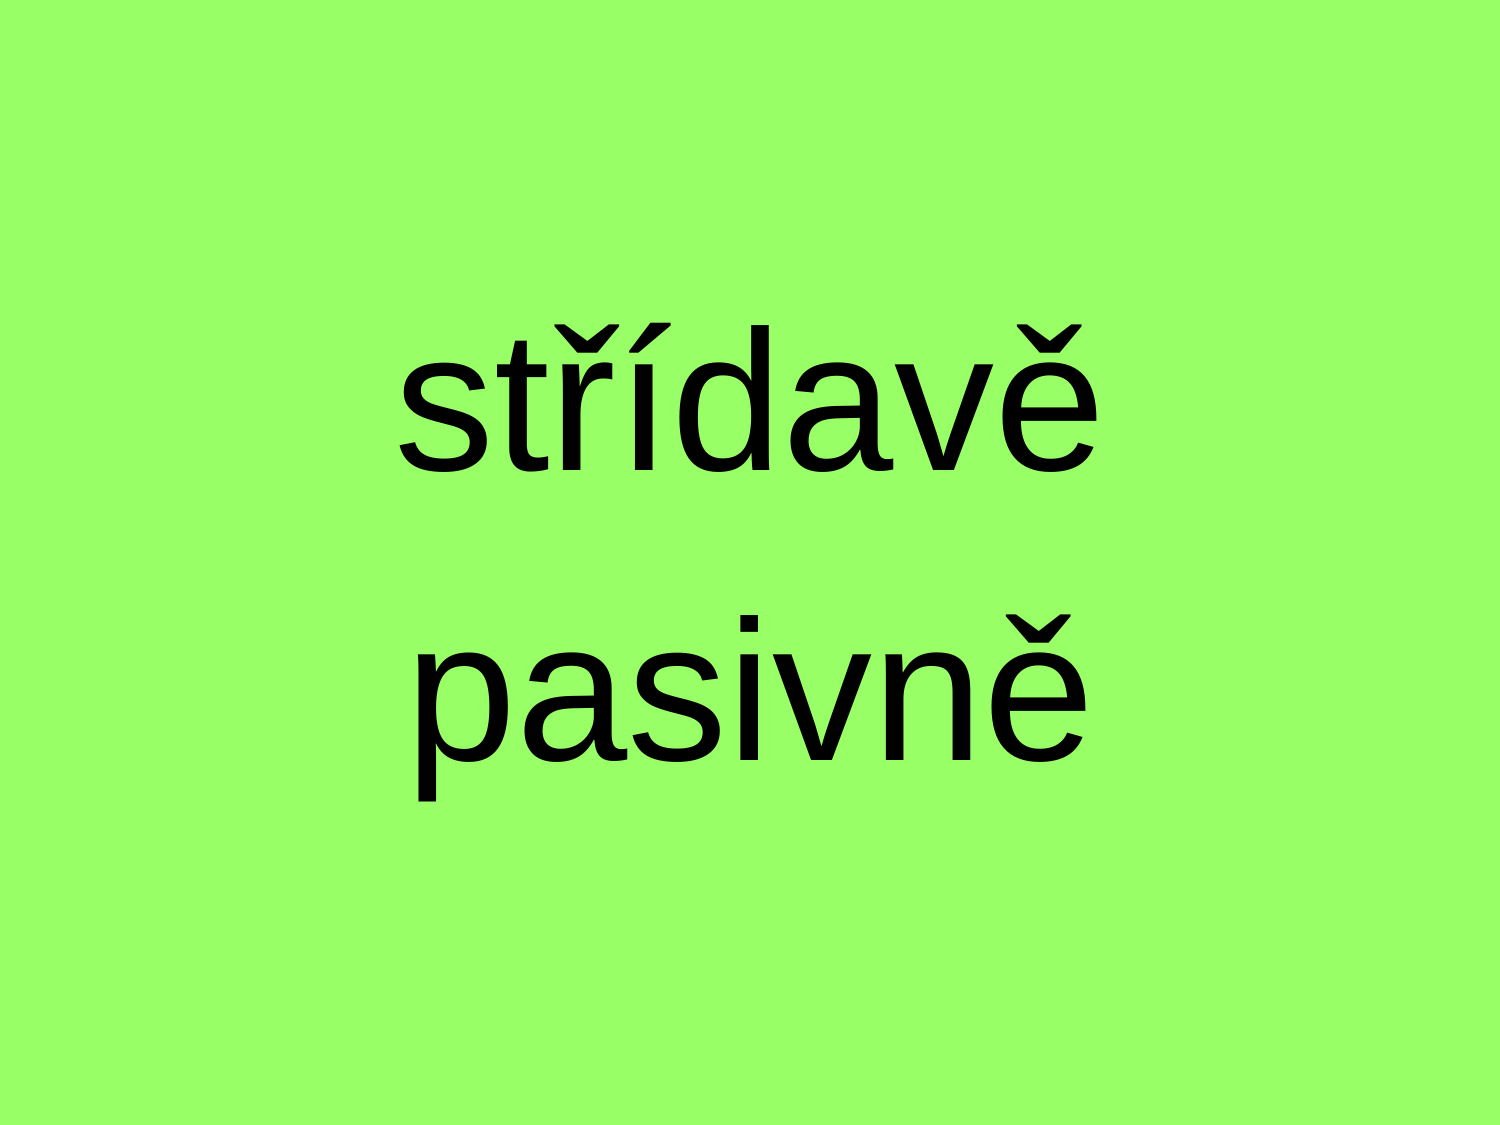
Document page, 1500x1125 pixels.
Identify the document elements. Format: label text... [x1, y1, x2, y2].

list střídavě pasivně [75, 262, 1426, 1006]
